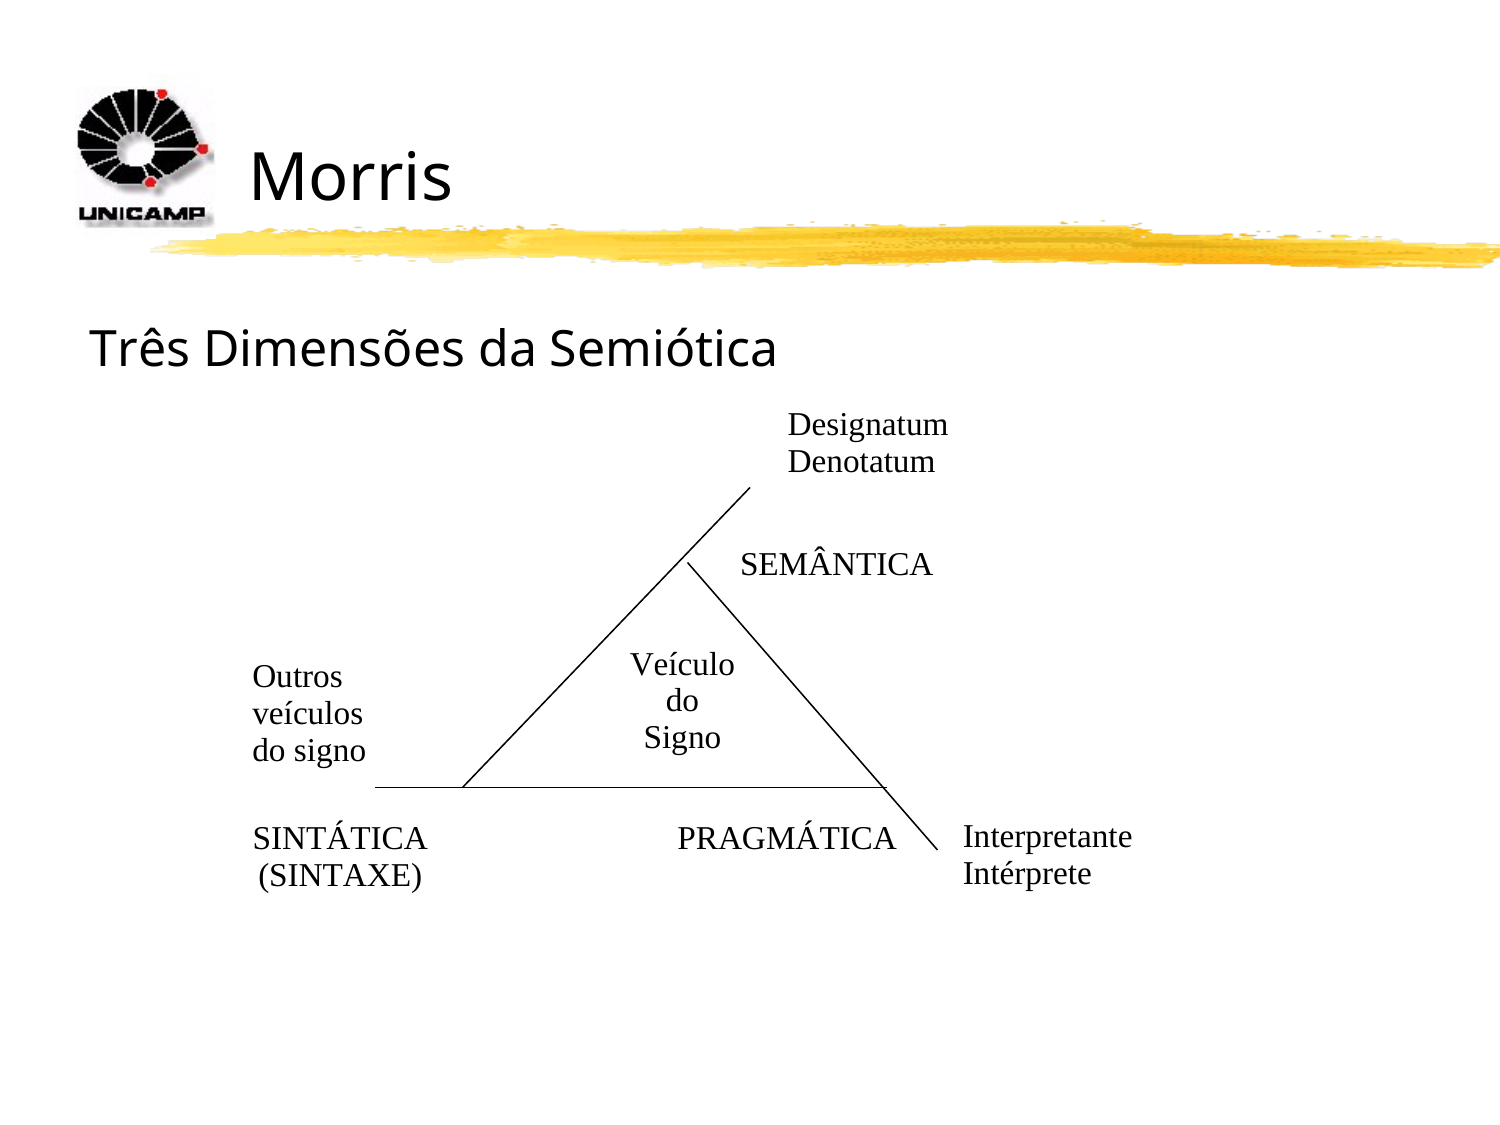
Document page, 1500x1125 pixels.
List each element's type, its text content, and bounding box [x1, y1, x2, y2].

list Três Dimensões da Semiótica [74, 309, 1417, 994]
text_box Veículo do Signo [612, 637, 753, 765]
picture [75, 74, 1500, 279]
text_box SINTÁTICA (SINTAXE) [237, 812, 443, 902]
text_box PRAGMÁTICA [662, 812, 913, 865]
text_box SEMÂNTICA [725, 537, 949, 591]
text_box Interpretante Intérprete [948, 810, 1148, 900]
text_box Designatum Denotatum [772, 397, 964, 488]
title Morris [233, 37, 1434, 225]
text_box Outros veículos do signo [237, 650, 403, 777]
